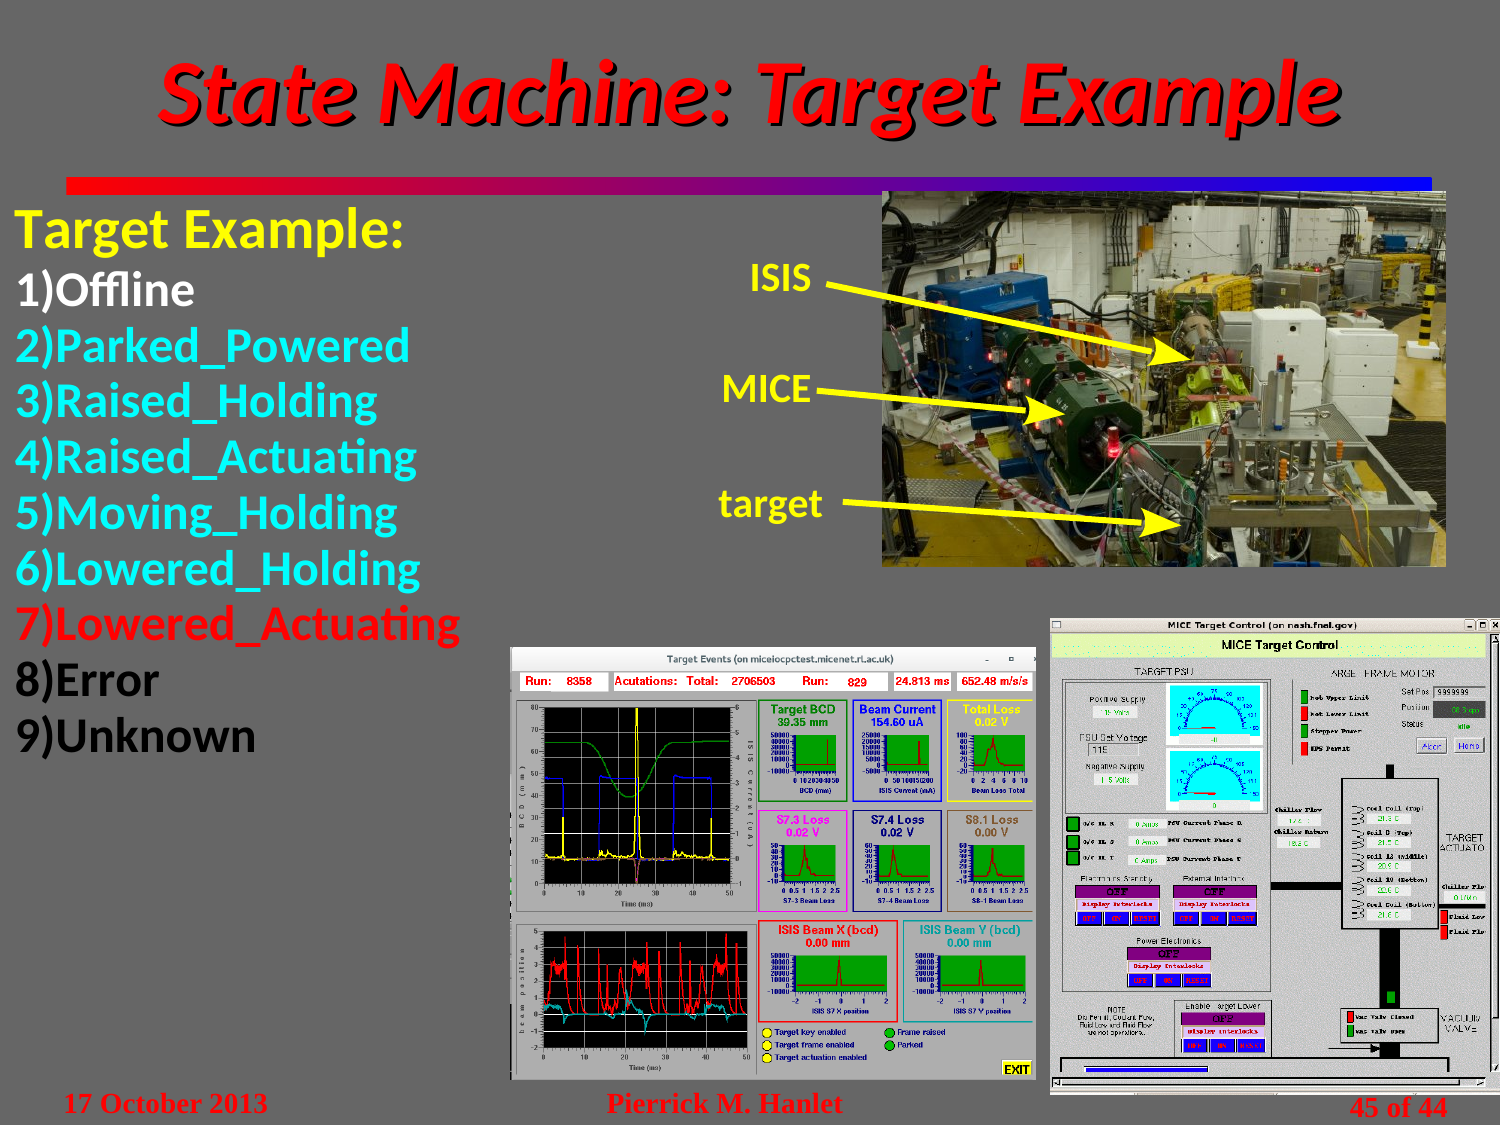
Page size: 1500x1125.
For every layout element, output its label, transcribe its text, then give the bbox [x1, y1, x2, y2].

text_box MICE [677, 357, 827, 419]
picture [510, 647, 1036, 1081]
picture [1050, 618, 1500, 1095]
text_box Target Example: Offline Parked_Powered Raised_Holding Raised_Actuating Moving_Holding Lowered_Holding Lowered_Actuating Error Unknown [0, 189, 1500, 771]
text_box ISIS [705, 246, 827, 308]
title State Machine: Target Example [15, 0, 1486, 180]
picture [882, 191, 1446, 567]
text_box target [658, 473, 839, 535]
